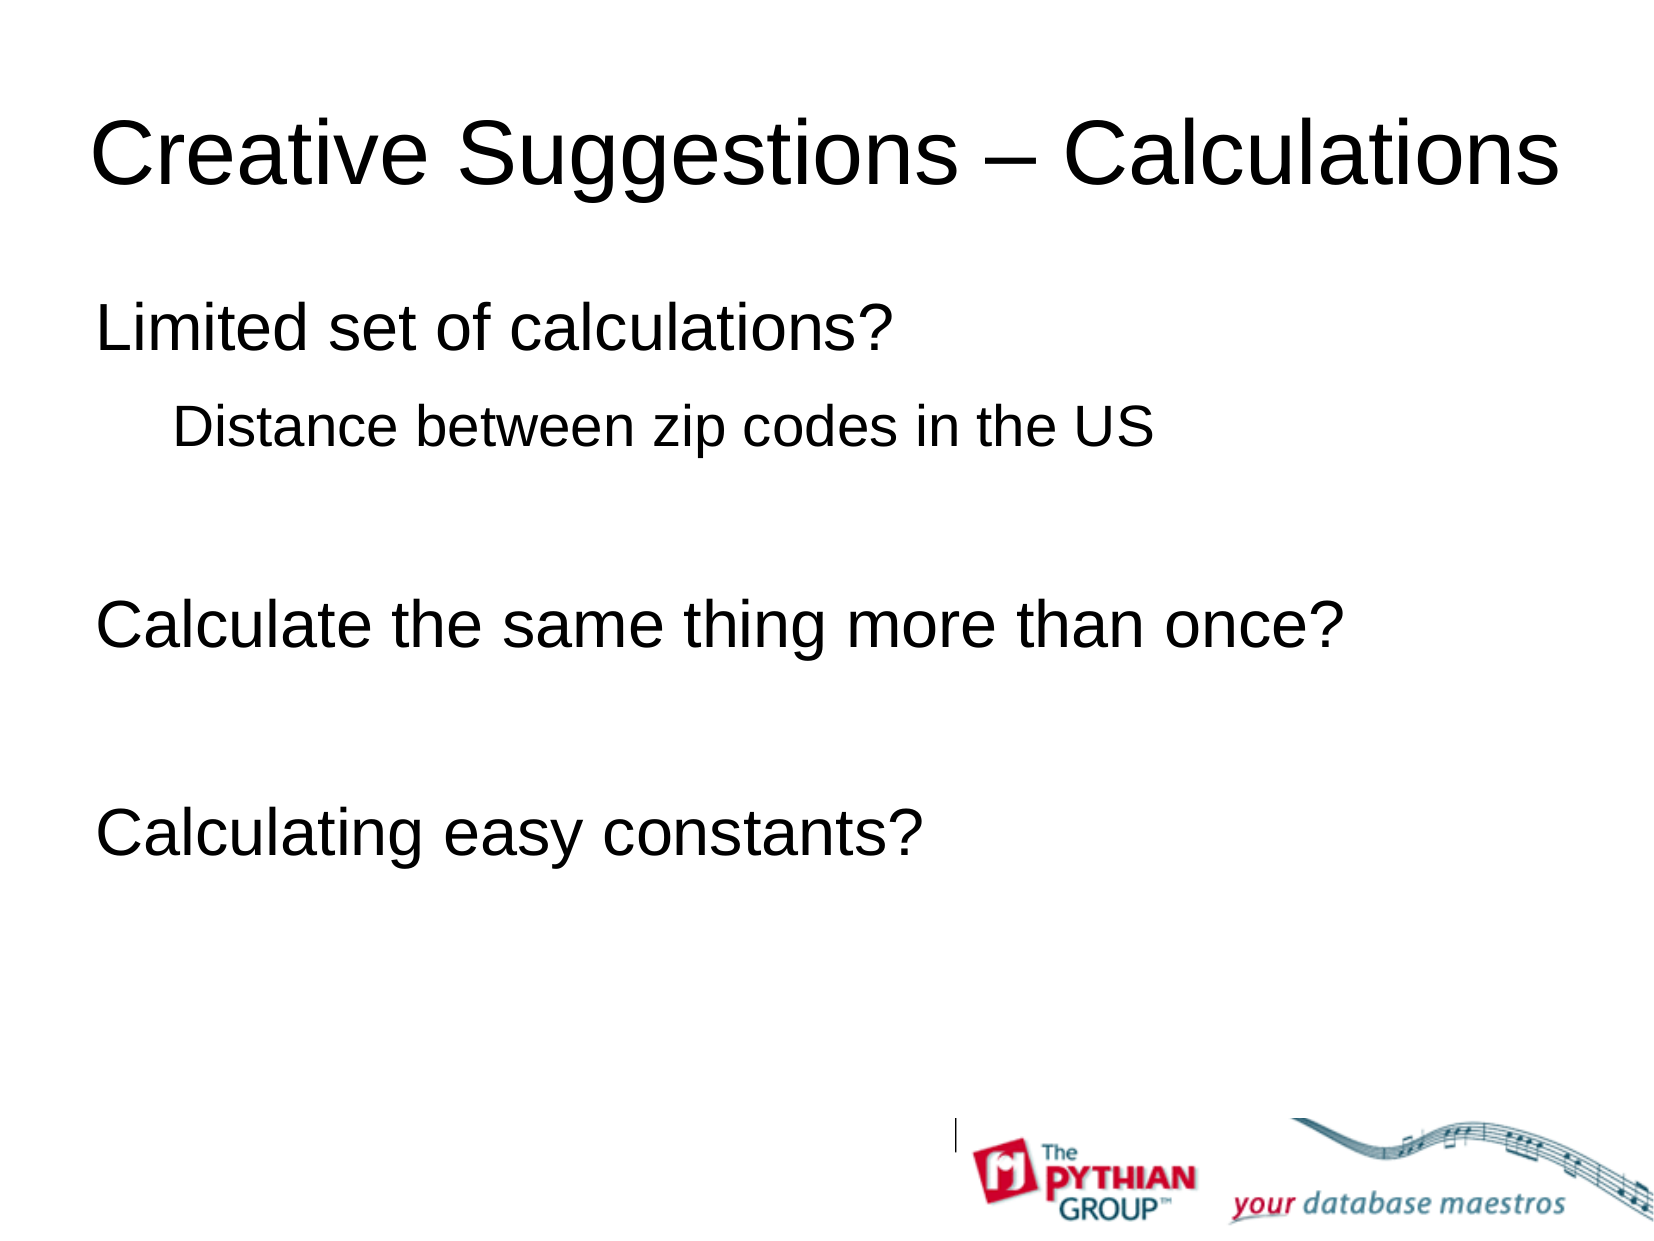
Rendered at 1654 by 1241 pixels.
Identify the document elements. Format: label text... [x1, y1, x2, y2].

title Creative Suggestions – Calculations [82, 56, 1571, 250]
list Limited set of calculations? Distance between zip codes in the US Calculate the same thing more than once? Calculating easy constants? [77, 289, 1566, 975]
picture [955, 1118, 1654, 1241]
